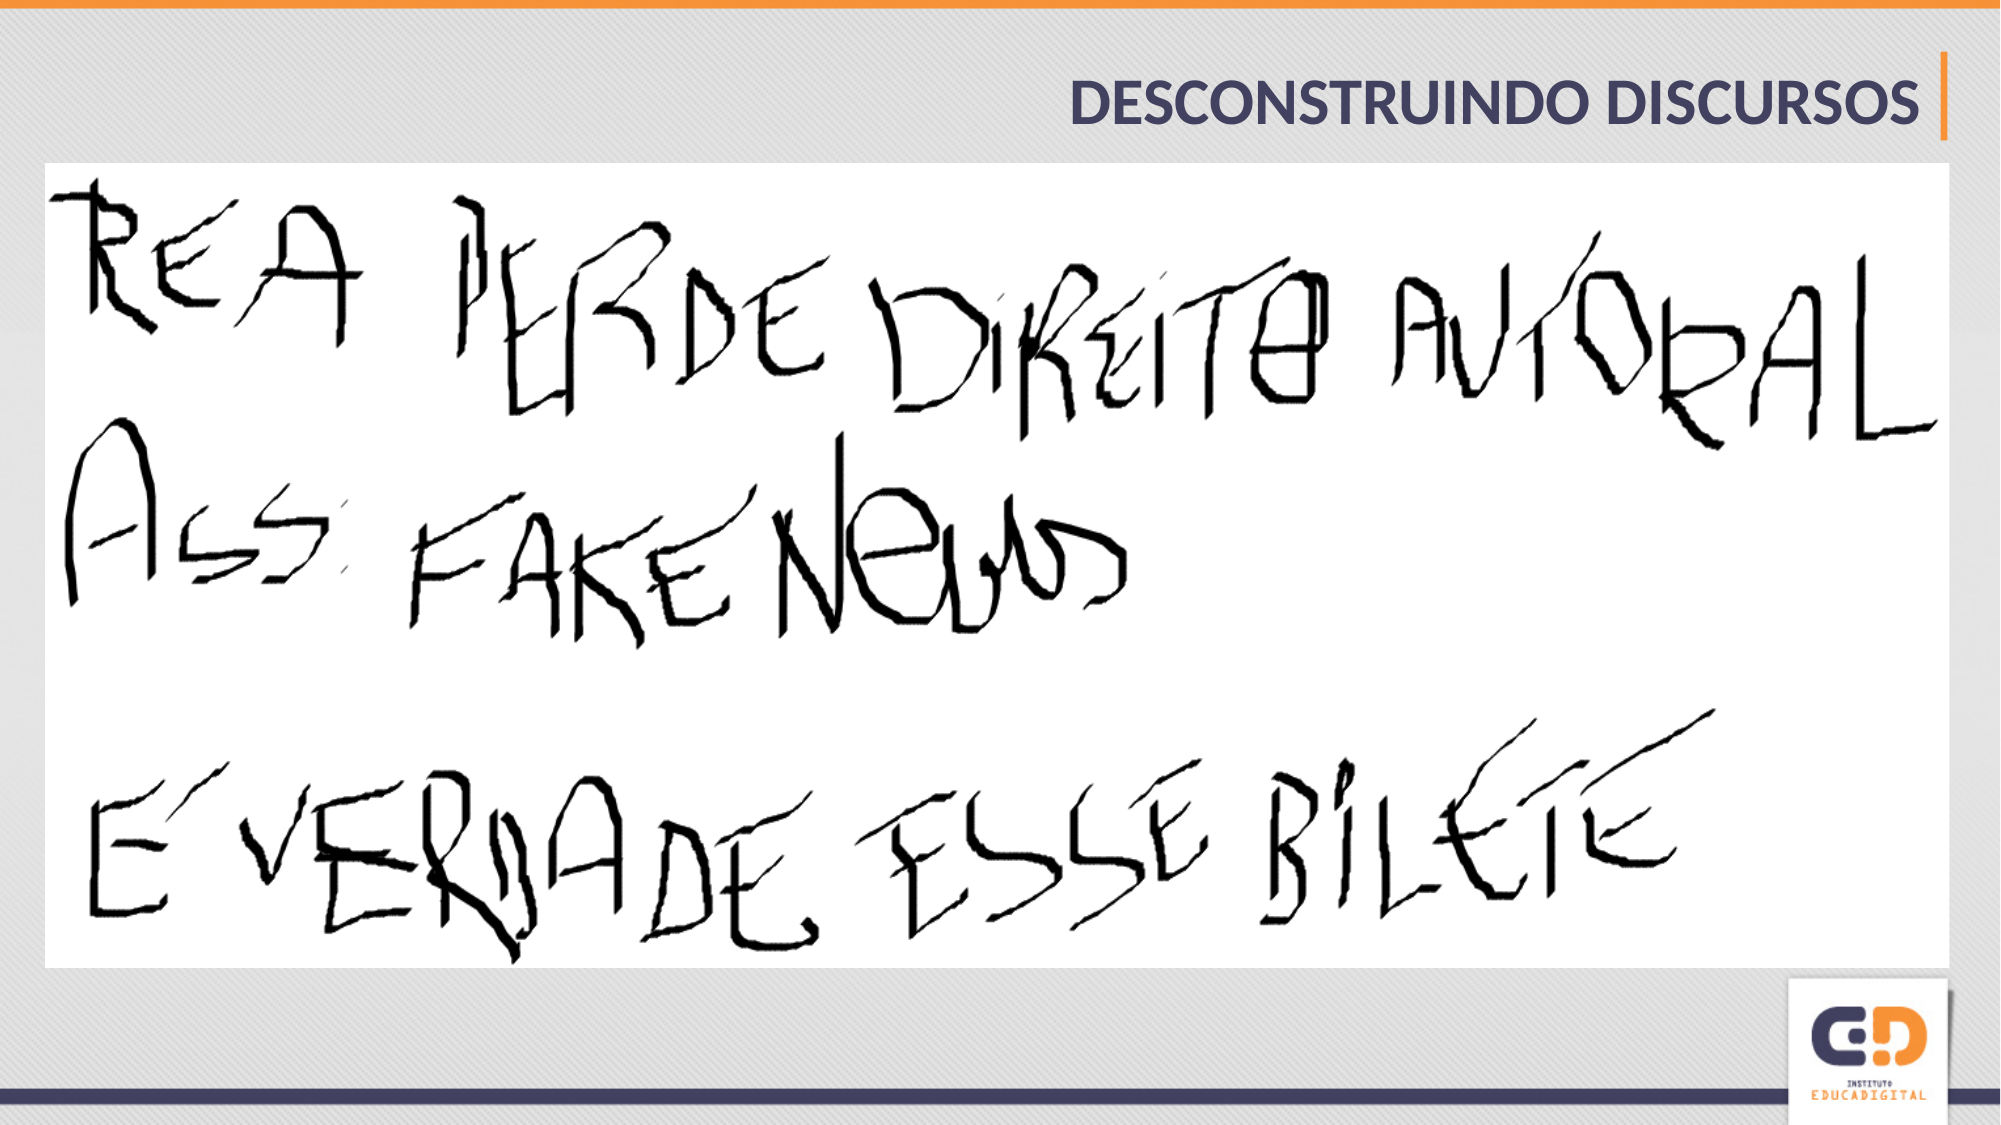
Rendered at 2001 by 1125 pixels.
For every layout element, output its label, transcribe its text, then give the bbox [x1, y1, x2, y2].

text_box DESCONSTRUINDO DISCURSOS| [825, 17, 1983, 152]
picture [0, 0, 2001, 1125]
